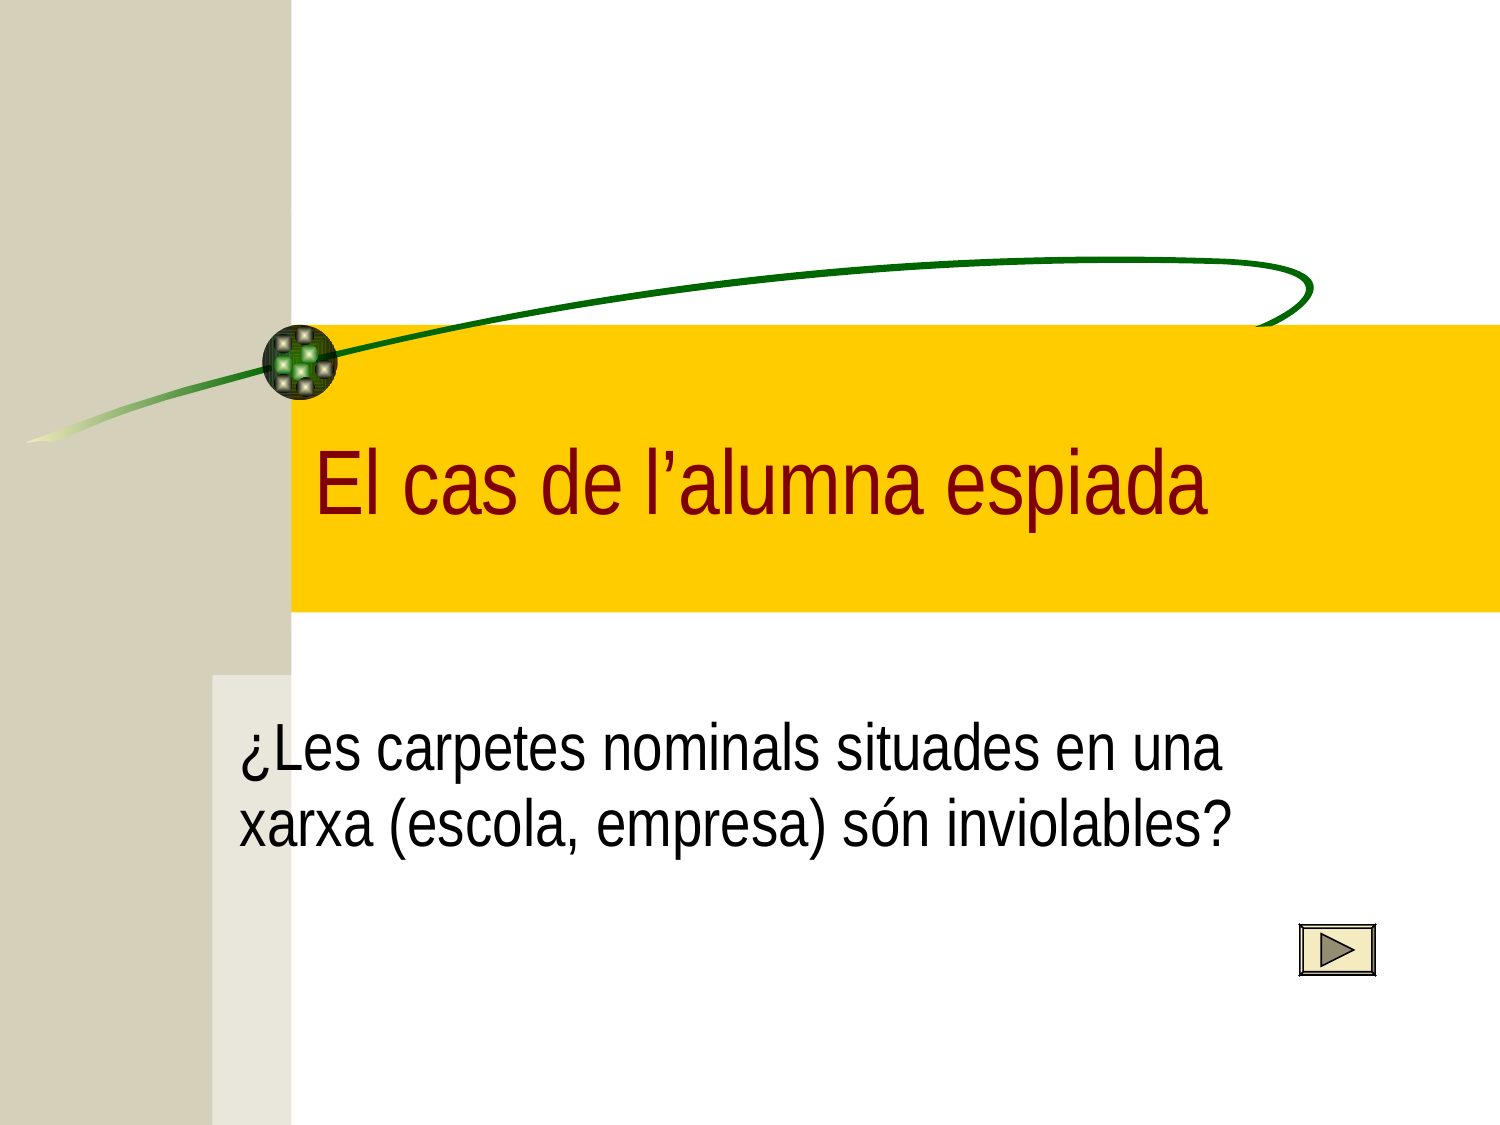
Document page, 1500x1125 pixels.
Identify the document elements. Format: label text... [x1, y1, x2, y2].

text_box [1300, 924, 1376, 976]
subtitle ¿Les carpetes nominals situades en una xarxa (escola, empresa) són inviolables? [225, 699, 1276, 988]
picture [0, 0, 292, 1125]
title El cas de l’alumna espiada [300, 349, 1500, 613]
